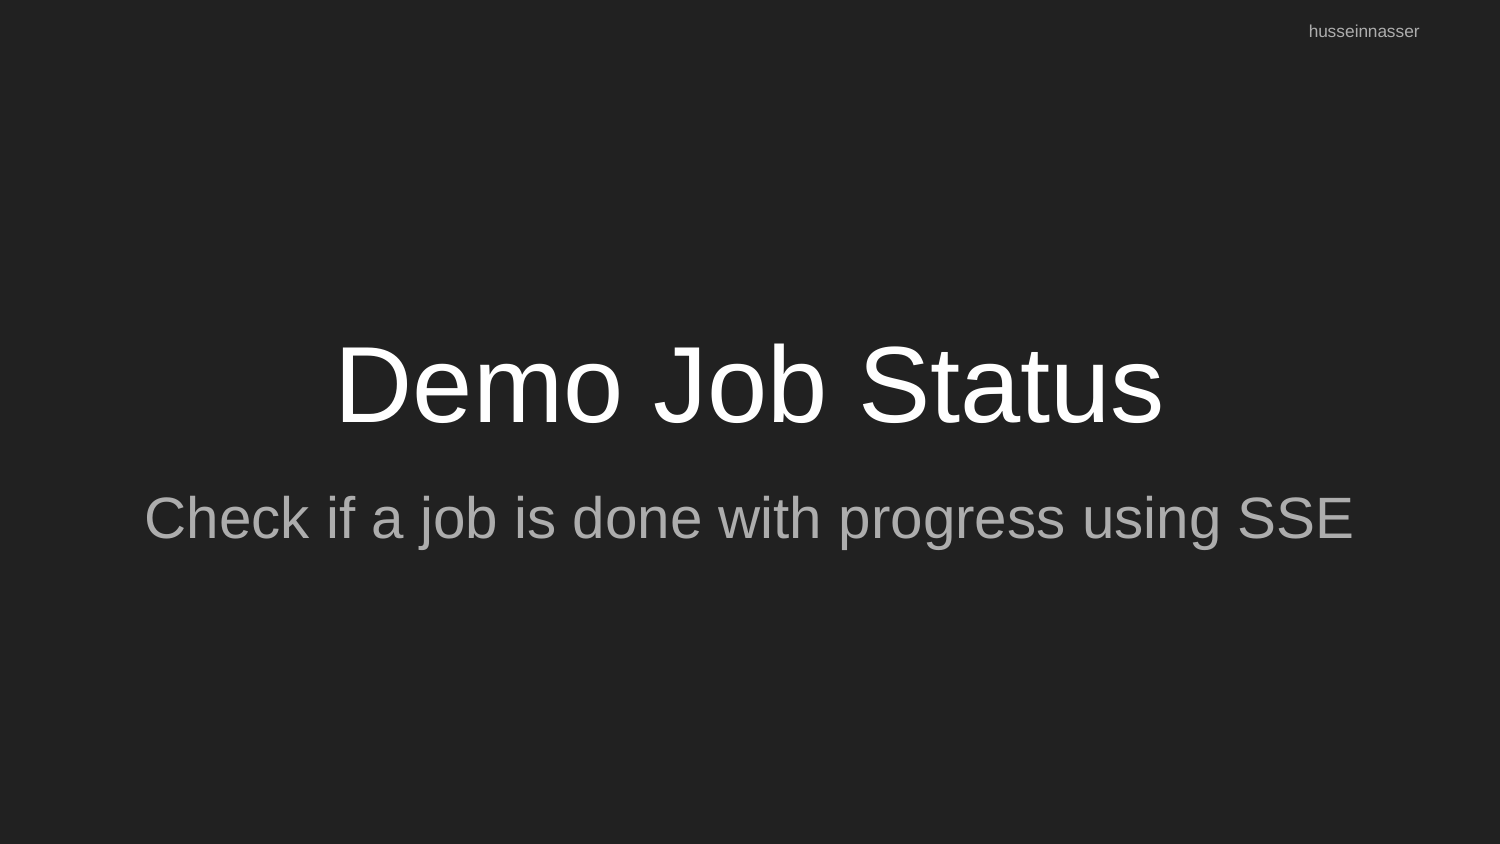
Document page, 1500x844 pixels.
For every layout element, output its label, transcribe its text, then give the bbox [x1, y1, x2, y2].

subtitle husseinnasser [1236, 11, 1492, 53]
title Demo Job Status [51, 122, 1449, 459]
subtitle Check if a job is done with progress using SSE [51, 464, 1449, 595]
